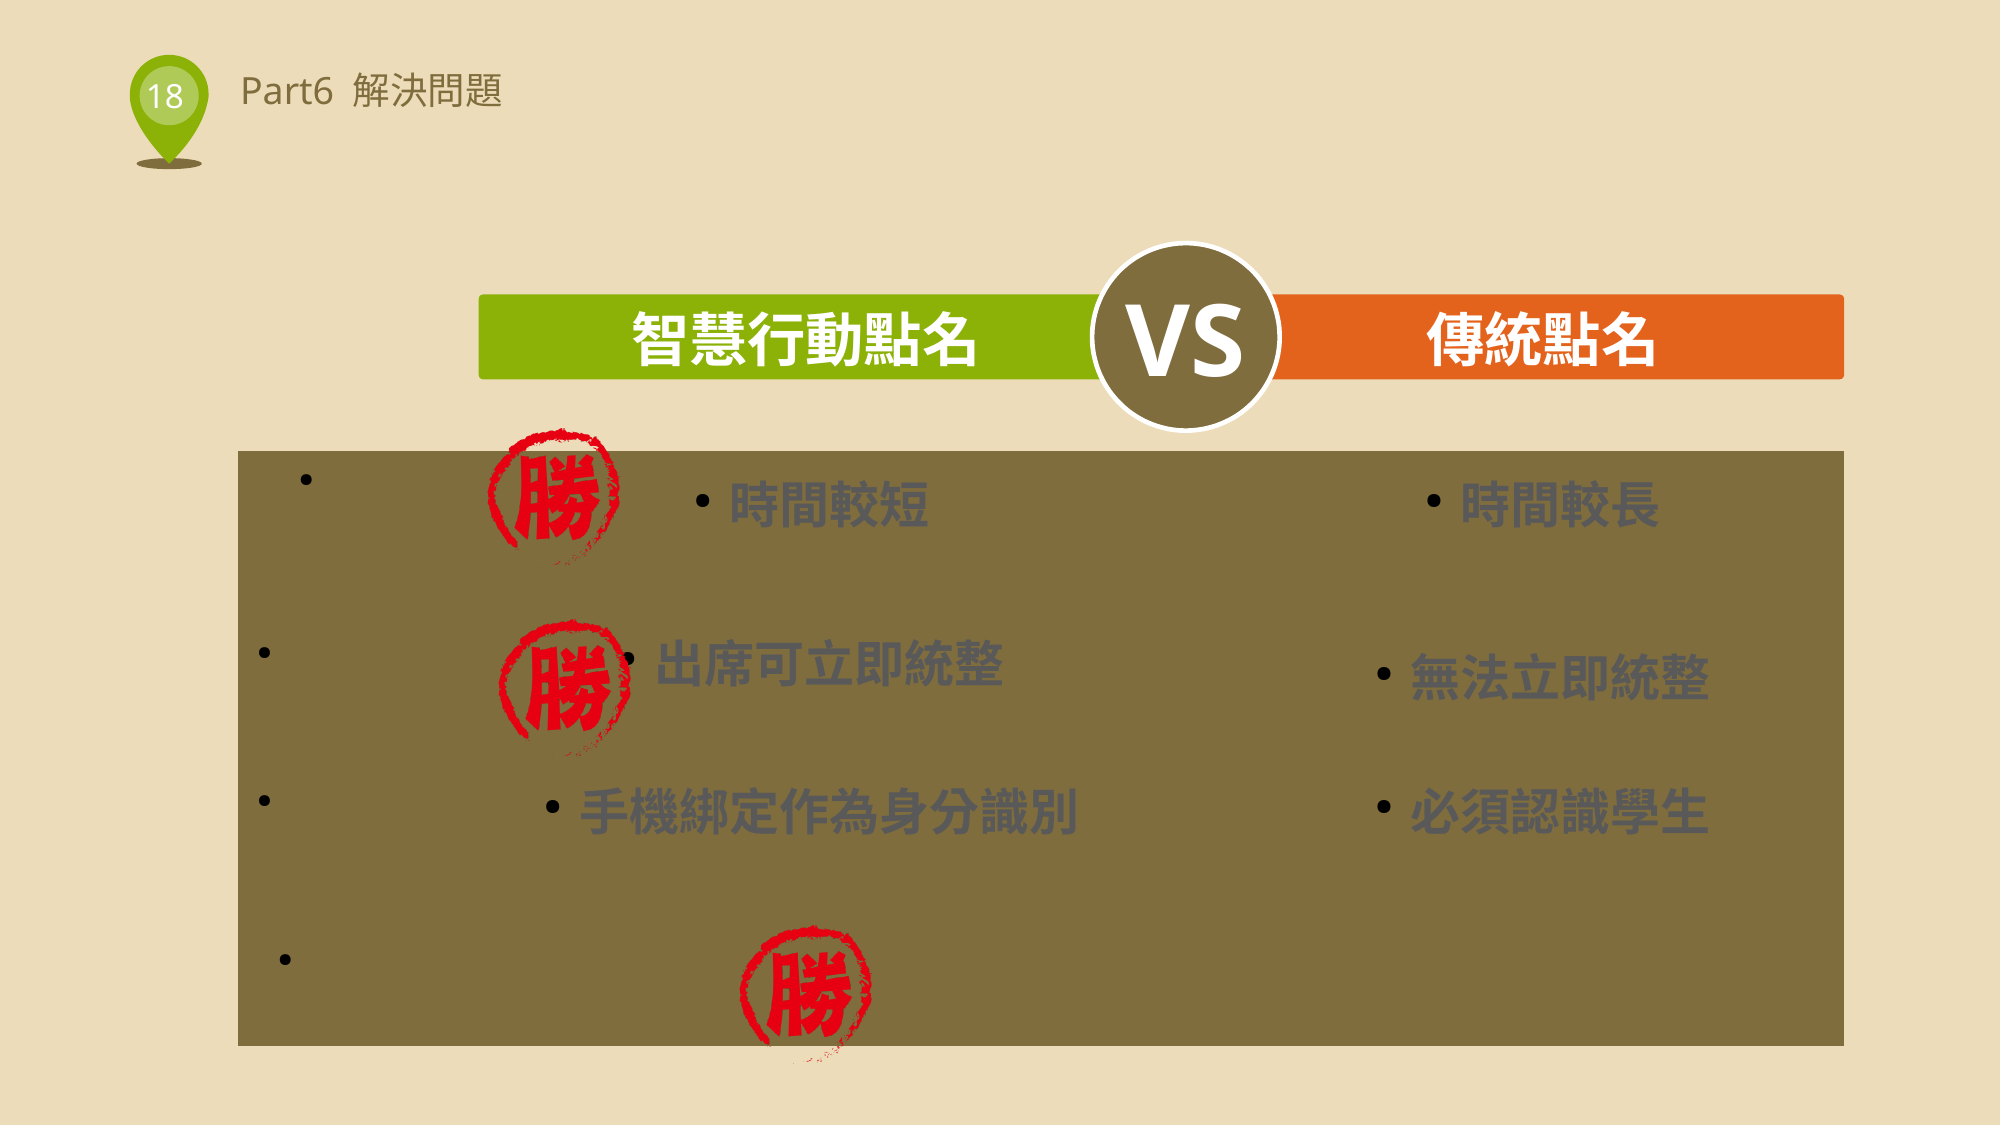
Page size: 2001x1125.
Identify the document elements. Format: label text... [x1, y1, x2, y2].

table_header 時間較短 [479, 451, 1145, 624]
table_header 時間 [238, 451, 479, 624]
table_header [1145, 451, 1242, 624]
table_header 時間較長 [1242, 451, 1844, 624]
table_cell 無法立即統整 [1242, 624, 1844, 772]
table_cell [479, 931, 739, 1046]
table_cell 總評分 [238, 931, 479, 1046]
text_box 智慧行動點名 [478, 294, 1102, 380]
table_cell [872, 931, 1145, 1046]
table_cell 必須認識學生 [1242, 772, 1844, 931]
table_cell 出席狀況 [238, 624, 479, 772]
picture [487, 428, 620, 567]
table_cell [1145, 624, 1242, 772]
table_cell 身份識別 [238, 772, 479, 931]
table_cell 手機綁定作為身分識別 [479, 772, 1145, 931]
text_box 傳統點名 [1270, 294, 1845, 380]
text_box VS [1092, 243, 1280, 431]
table_cell 出席可立即統整 [479, 624, 1145, 772]
table_cell [1242, 931, 1844, 1046]
picture [739, 925, 872, 1064]
picture [498, 619, 631, 758]
table_cell [1145, 772, 1242, 931]
table_cell [1145, 931, 1242, 1046]
